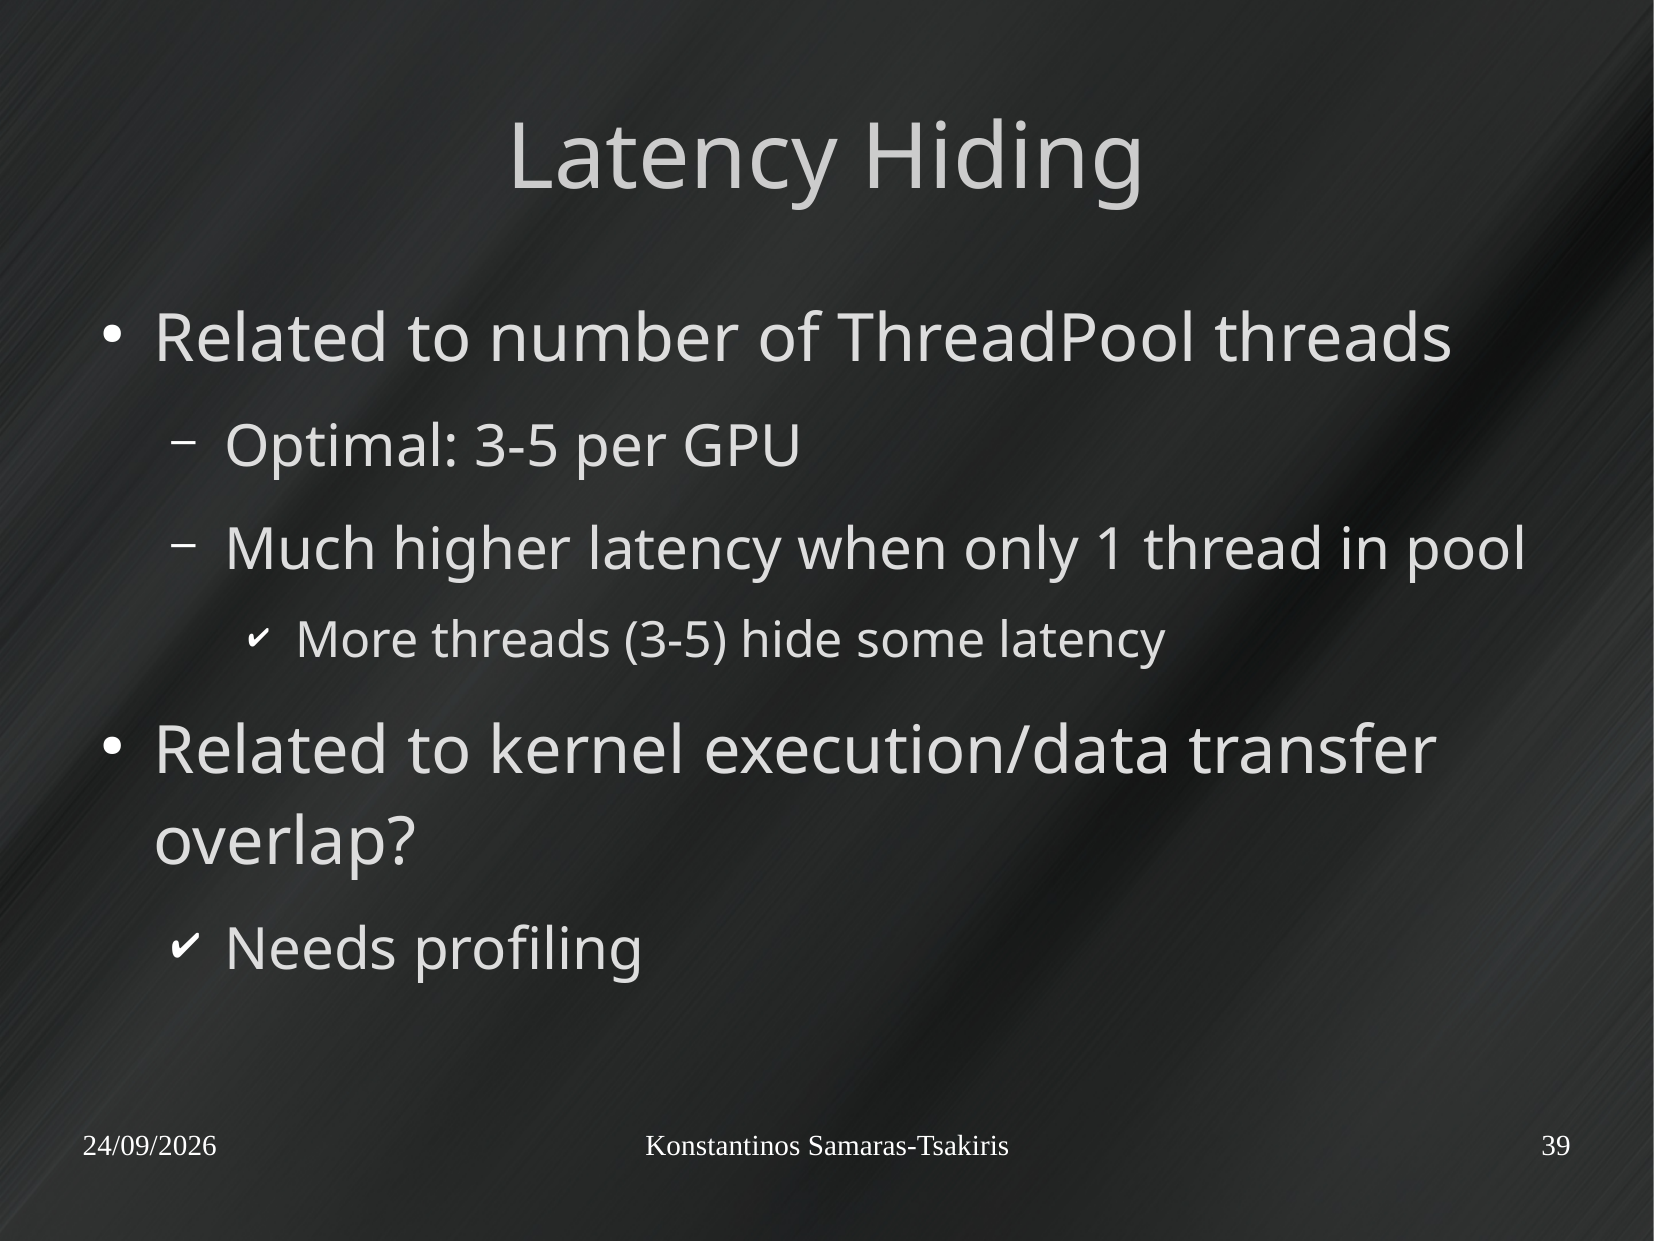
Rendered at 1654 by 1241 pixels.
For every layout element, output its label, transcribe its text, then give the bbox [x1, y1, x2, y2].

title Latency Hiding [82, 49, 1571, 257]
list Related to number of ThreadPool threads Optimal: 3-5 per GPU Much higher latency when only 1 thread in pool More threads (3-5) hide some latency Related to kernel execution/data transfer overlap? Needs profiling [82, 290, 1571, 1096]
picture [0, 0, 1654, 1241]
